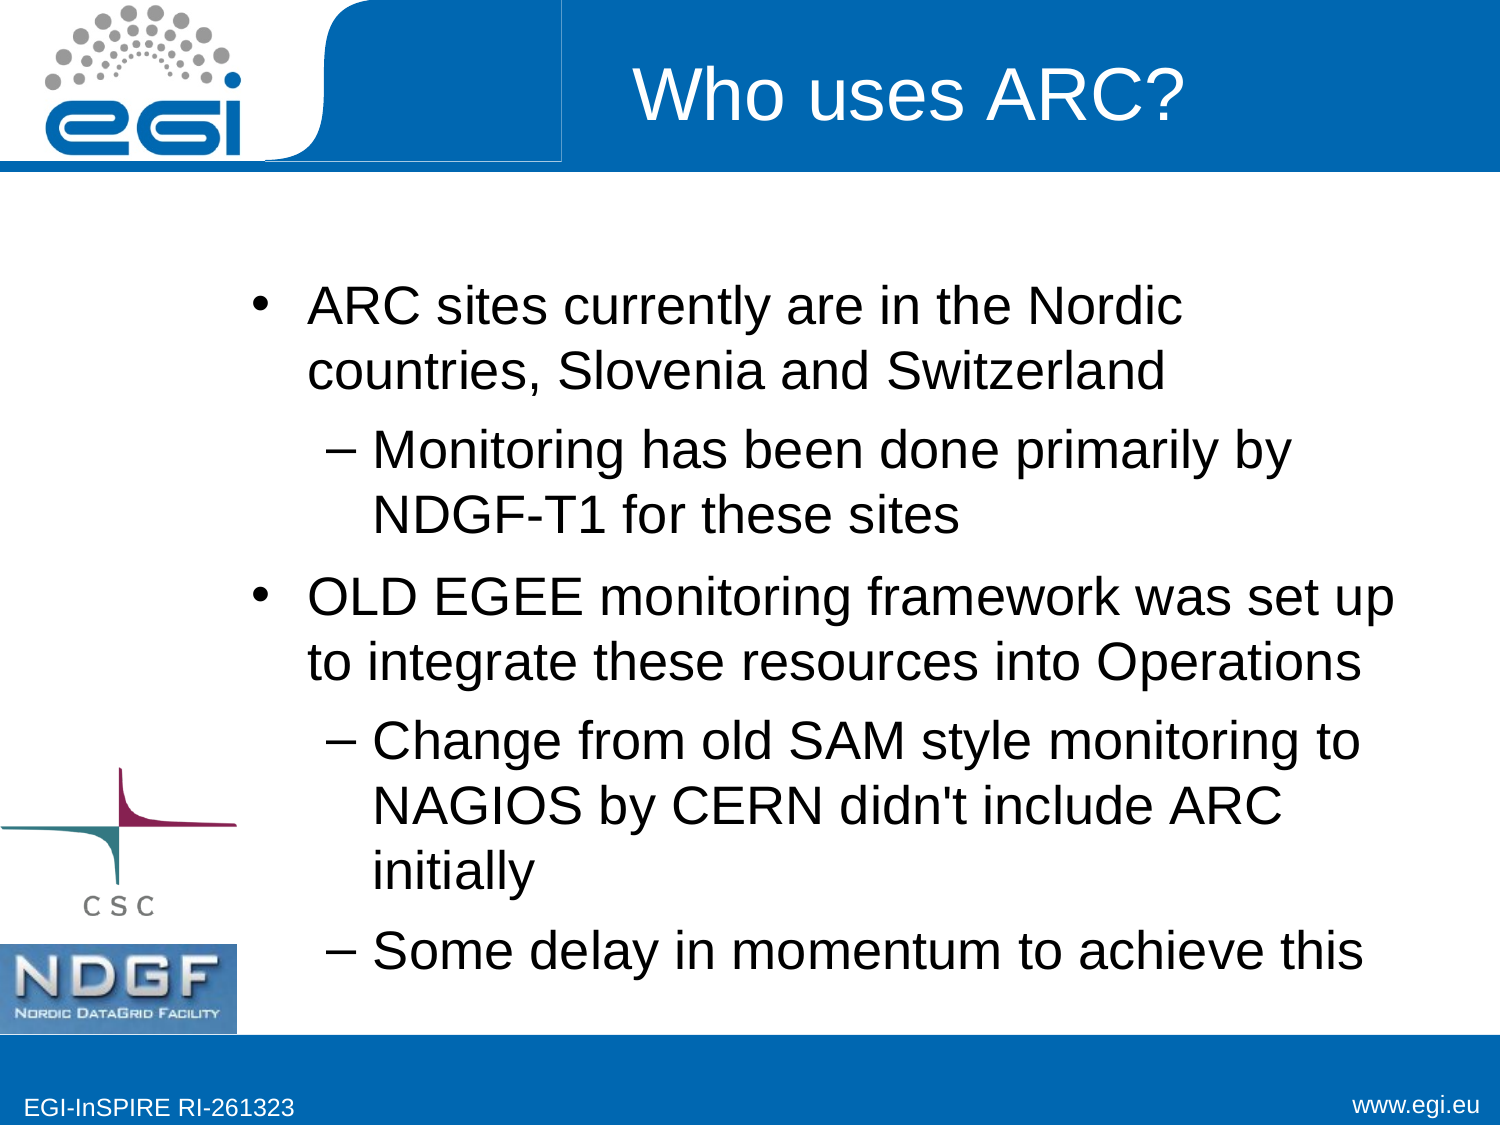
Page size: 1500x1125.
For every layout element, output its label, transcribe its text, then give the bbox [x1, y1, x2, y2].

picture [0, 767, 236, 916]
picture [0, 944, 237, 1034]
list ARC sites currently are in the Nordic countries, Slovenia and Switzerland Monitoring has been done primarily by NDGF-T1 for these sites OLD EGEE monitoring framework was set up to integrate these resources into Operations Change from old SAM style monitoring to NAGIOS by CERN didn't include ARC initially Some delay in momentum to achieve this [236, 262, 1426, 1006]
picture [0, 0, 265, 161]
title Who uses ARC? [348, 0, 1471, 208]
